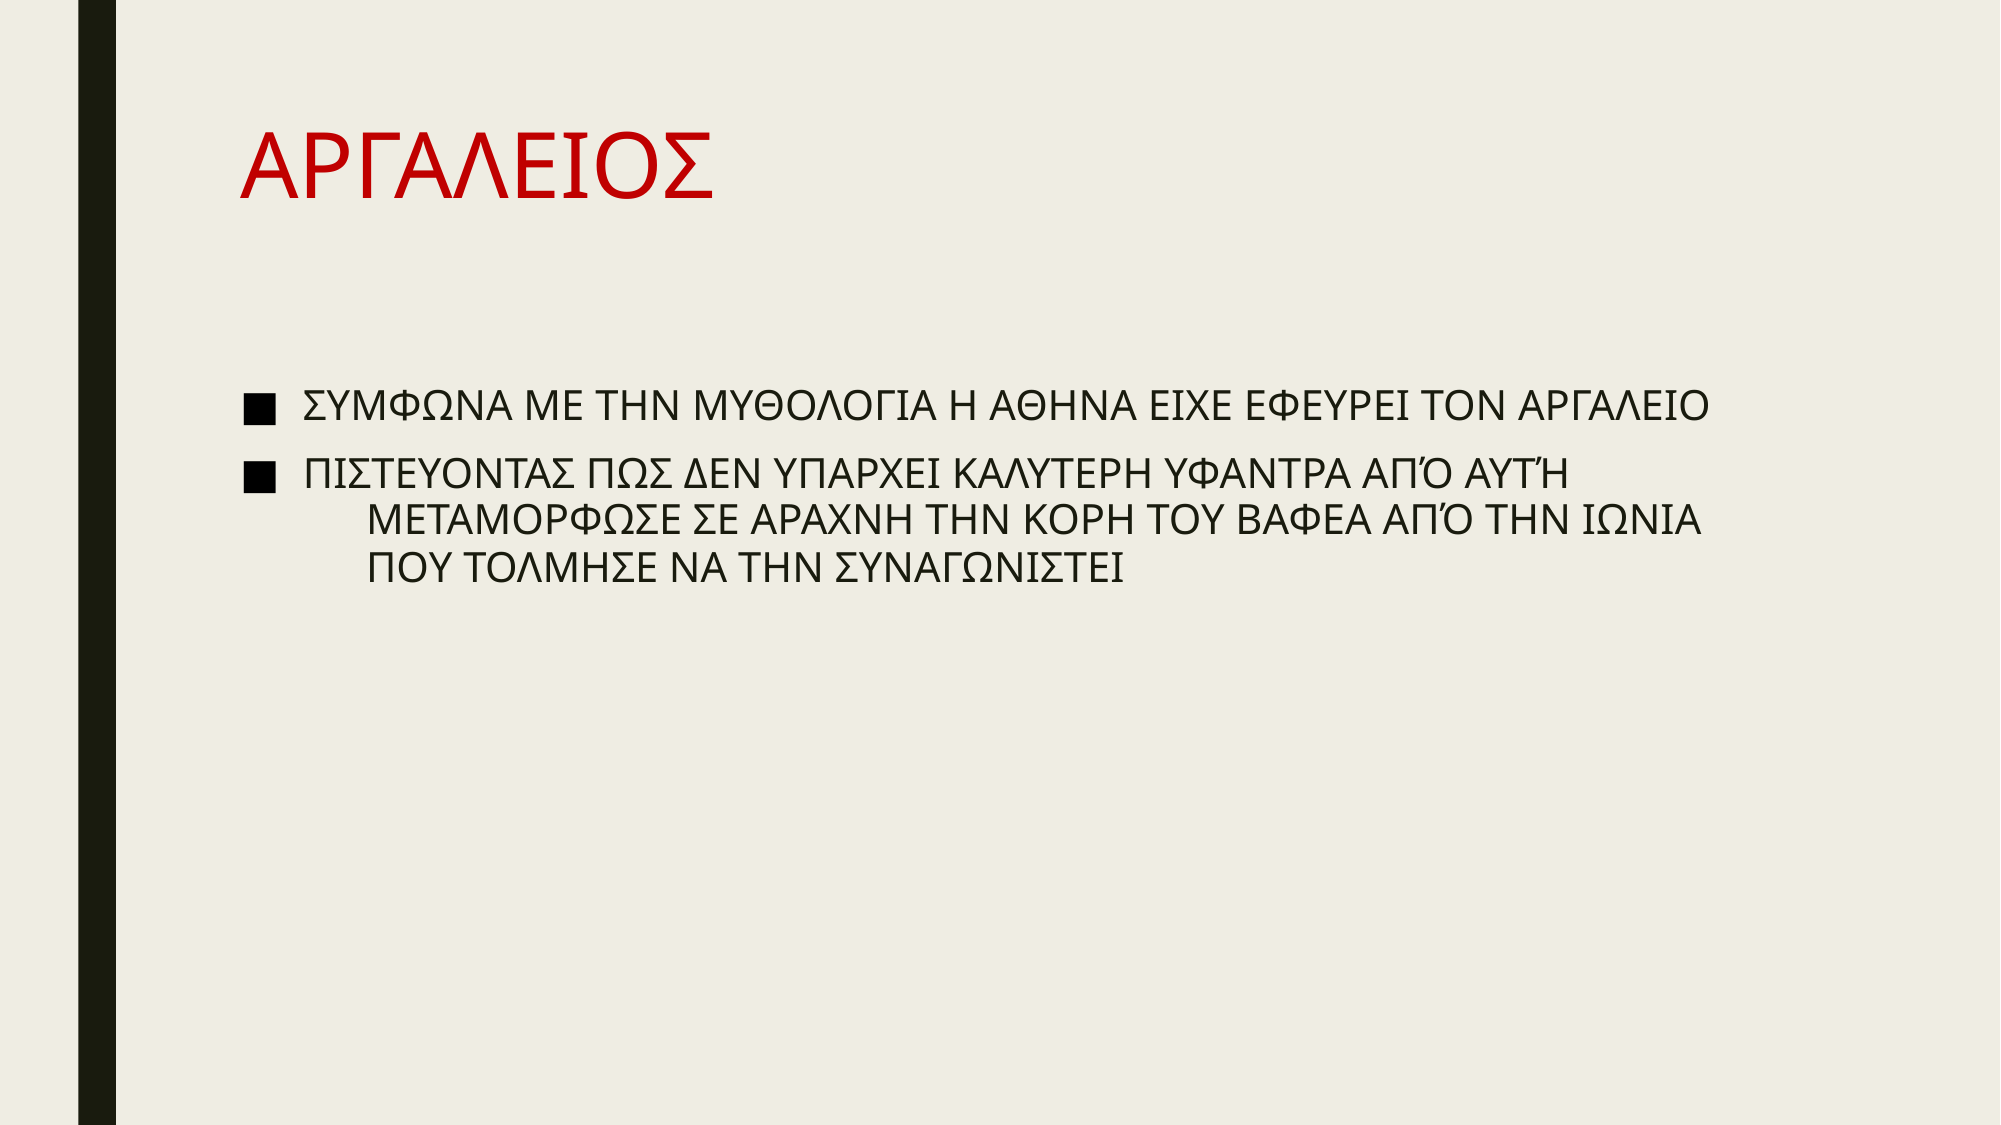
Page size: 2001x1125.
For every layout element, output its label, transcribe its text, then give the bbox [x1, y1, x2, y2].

title ΑΡΓΑΛΕΙΟΣ [225, 112, 880, 273]
list ΣΥΜΦΩΝΑ ΜΕ ΤΗΝ ΜΥΘΟΛΟΓΙΑ Η ΑΘΗΝΑ ΕΙΧΕ ΕΦΕΥΡΕΙ ΤΟΝ ΑΡΓΑΛΕΙΟ ΠΙΣΤΕΥΟΝΤΑΣ ΠΩΣ ΔΕΝ ΥΠΑΡΧΕΙ ΚΑΛΥΤΕΡΗ ΥΦΑΝΤΡΑ ΑΠΌ ΑΥΤΉ ΜΕΤΑΜΟΡΦΩΣΕ ΣΕ ΑΡΑΧΝΗ ΤΗΝ ΚΟΡΗ ΤΟΥ ΒΑΦΕΑ ΑΠΌ ΤΗΝ ΙΩΝΙΑ ΠΟΥ ΤΟΛΜΗΣΕ ΝΑ ΤΗΝ ΣΥΝΑΓΩΝΙΣΤΕΙ [225, 375, 1801, 737]
